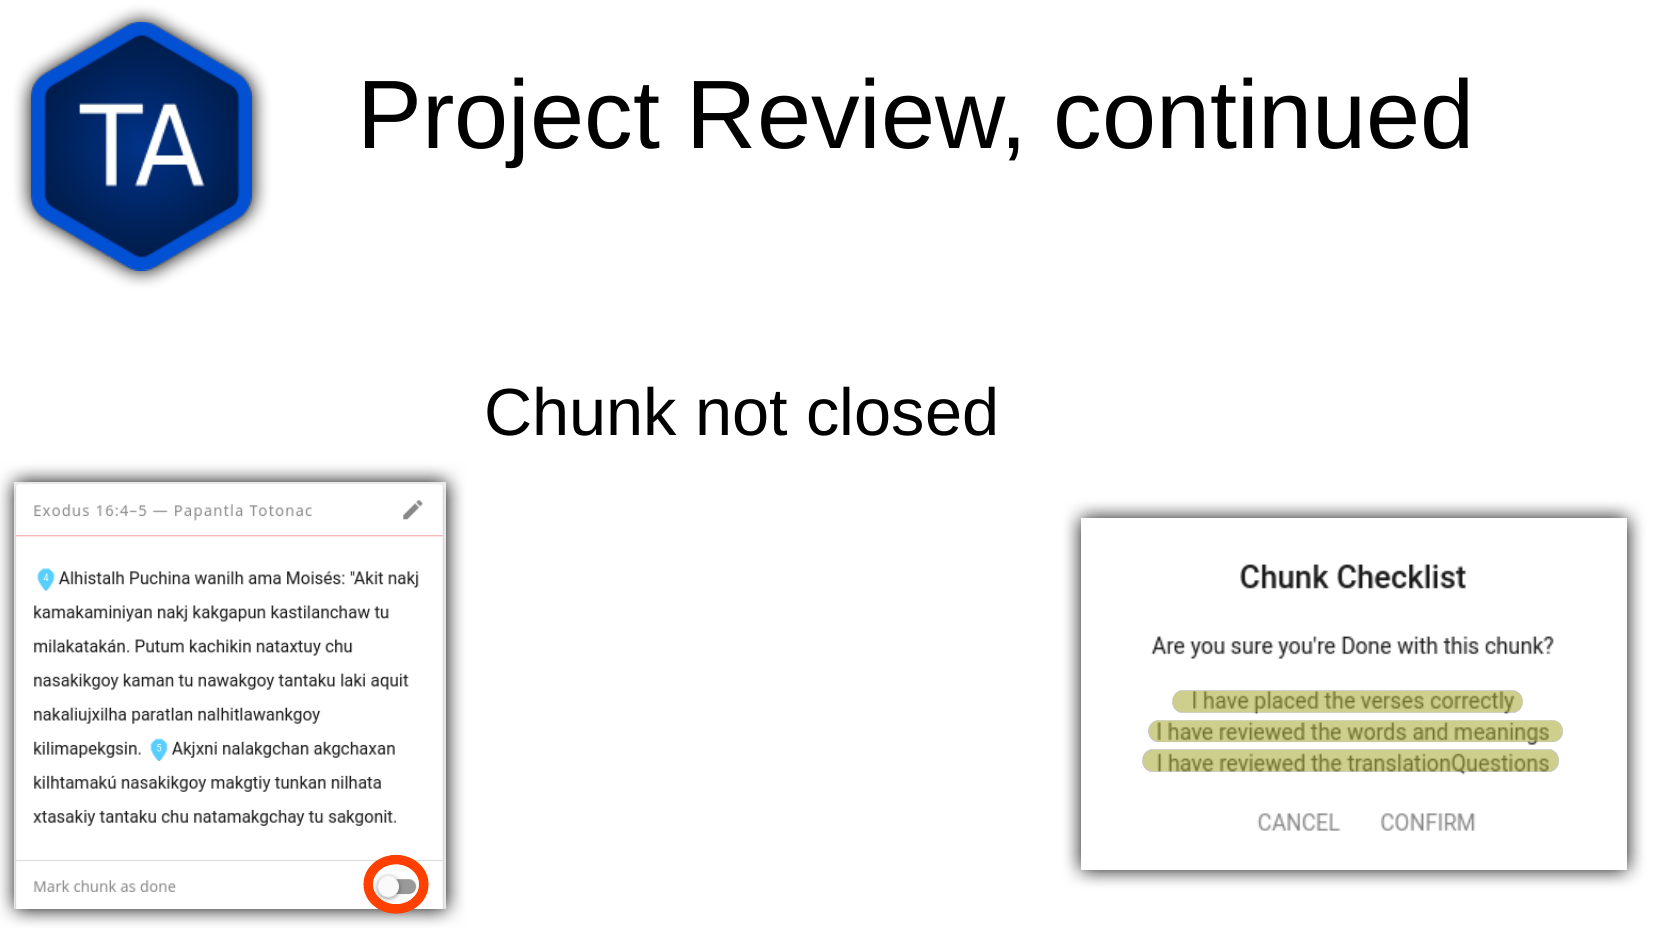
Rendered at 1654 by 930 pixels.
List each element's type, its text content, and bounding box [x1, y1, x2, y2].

title Project Review, continued [263, 37, 1571, 193]
list Chunk not closed [484, 375, 1571, 757]
picture [31, 22, 252, 271]
picture [1081, 518, 1627, 870]
picture [14, 482, 446, 909]
picture [373, 865, 419, 904]
